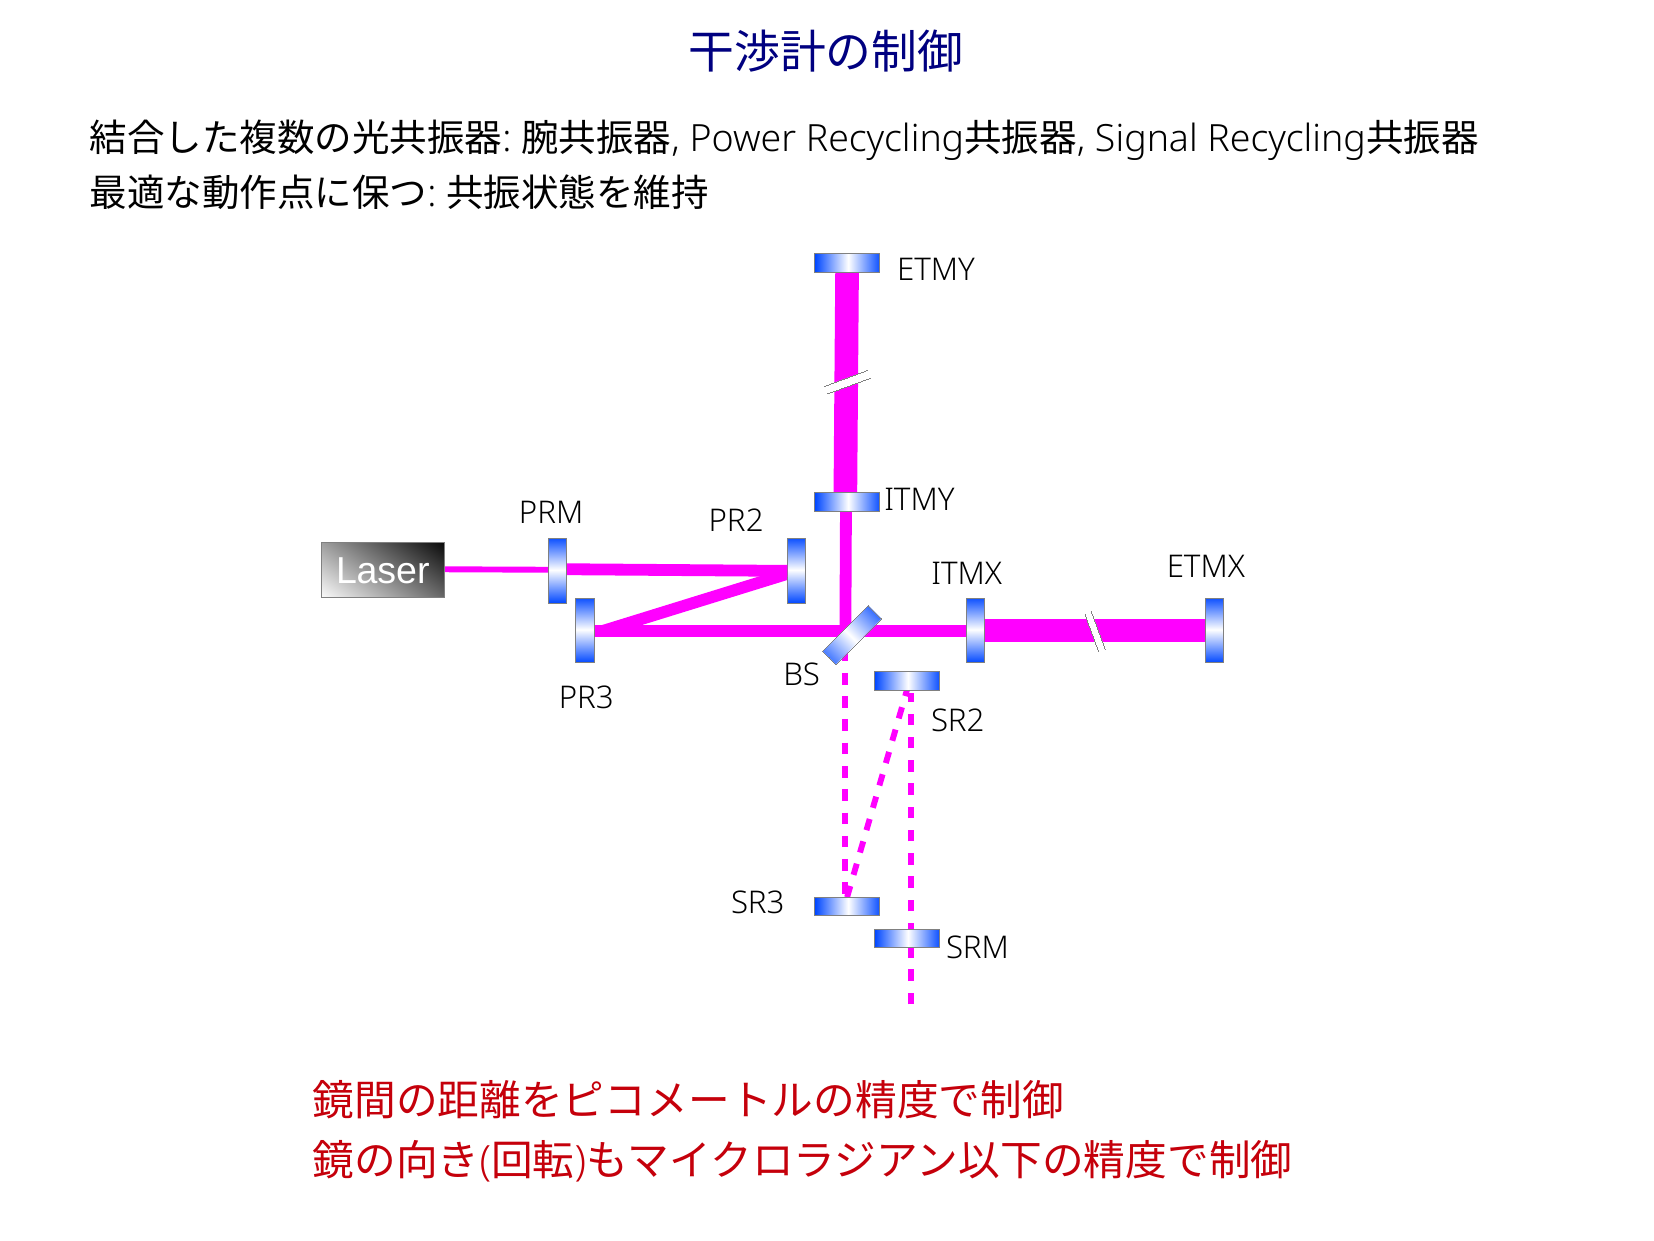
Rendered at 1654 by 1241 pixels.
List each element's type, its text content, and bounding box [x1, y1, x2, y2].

text_box [1205, 607, 1224, 663]
text_box [874, 929, 940, 948]
text_box [575, 598, 595, 663]
text_box ITMX [916, 543, 1042, 614]
text_box 鏡間の距離をピコメートルの精度で制御 鏡の向き(回転)もマイクロラジアン以下の精度で制御 [297, 1059, 1324, 1200]
text_box [874, 671, 940, 691]
text_box SR2 [916, 690, 1024, 761]
text_box [1084, 612, 1106, 652]
text_box ITMY [869, 469, 994, 540]
text_box Laser [321, 542, 445, 598]
text_box SR3 [716, 872, 824, 943]
text_box [824, 370, 872, 394]
text_box ETMX [1152, 536, 1292, 607]
text_box PRM [504, 483, 621, 553]
text_box [824, 897, 880, 916]
text_box [548, 538, 567, 604]
text_box [787, 538, 806, 604]
text_box PR2 [693, 490, 801, 561]
text_box [966, 614, 985, 663]
text_box 干渉計の制御 [673, 7, 980, 92]
text_box ETMY [882, 239, 1021, 310]
text_box [814, 253, 880, 273]
text_box 結合した複数の光共振器: 腕共振器, Power Recycling共振器, Signal Recycling共振器 最適な動作点に保つ: 共振状態を維持 [75, 100, 1575, 229]
text_box [829, 605, 882, 644]
text_box BS [768, 644, 858, 715]
text_box PR3 [543, 667, 651, 738]
text_box [814, 492, 880, 512]
text_box SRM [931, 917, 1049, 988]
